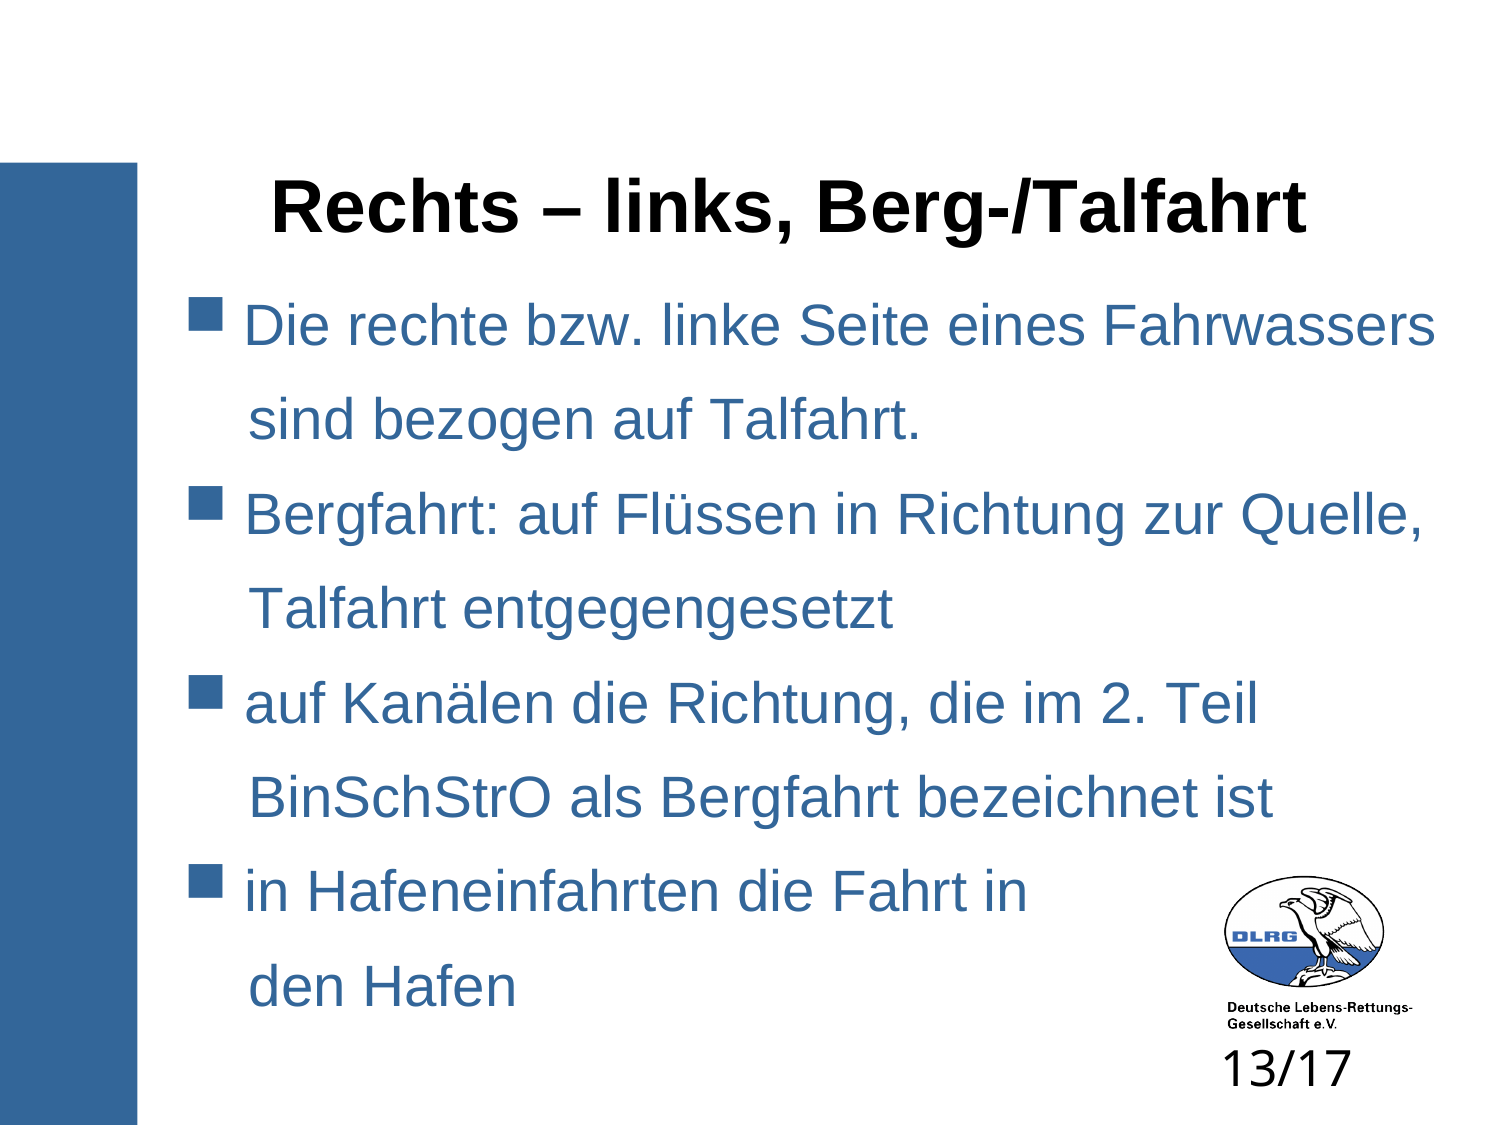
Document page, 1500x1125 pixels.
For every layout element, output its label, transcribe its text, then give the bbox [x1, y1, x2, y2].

text_box Die rechte bzw. linke Seite eines Fahrwassers sind bezogen auf Talfahrt. Bergfahrt: auf Flüssen in Richtung zur Quelle, Talfahrt entgegengesetzt auf Kanälen die Richtung, die im 2. Teil BinSchStrO als Bergfahrt bezeichnet ist in Hafeneinfahrten die Fahrt in den Hafen [169, 254, 1500, 1038]
text_box <Nummer>/17 [1205, 1029, 1500, 1108]
text_box Rechts – links, Berg-/Talfahrt [256, 149, 1324, 254]
